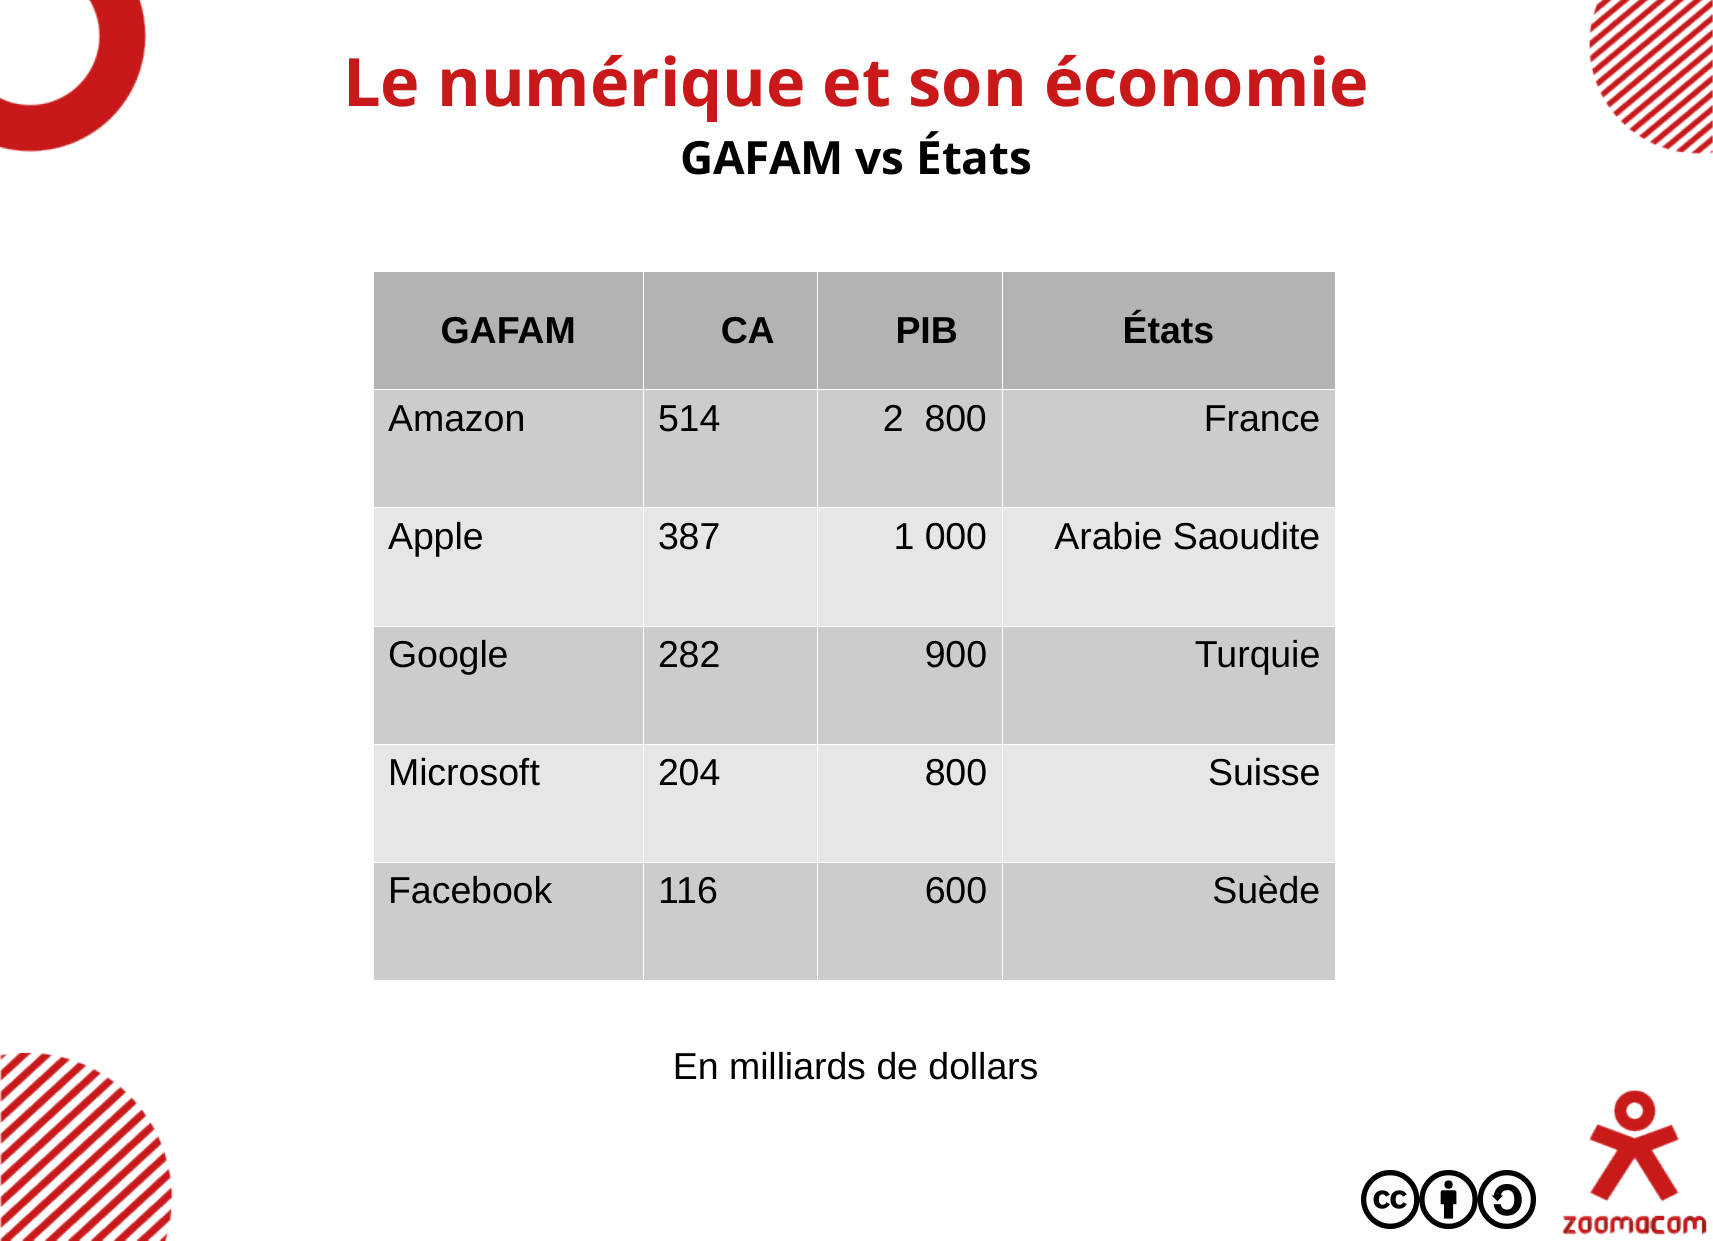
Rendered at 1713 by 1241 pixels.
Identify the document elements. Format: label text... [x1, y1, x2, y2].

table_cell Turquie [1003, 627, 1335, 744]
title Le numérique et son économie GAFAM vs États [85, 8, 1628, 216]
table_cell 204 [644, 745, 817, 862]
table_cell Microsoft [374, 745, 643, 862]
table_cell Apple [374, 508, 643, 626]
table_cell 514 [644, 390, 817, 507]
table_cell France [1003, 390, 1335, 507]
table_cell 800 [818, 745, 1002, 862]
table_header GAFAM [374, 272, 643, 389]
table_header CA [644, 272, 817, 389]
text_box En milliards de dollars [658, 1037, 1054, 1095]
table_cell Facebook [374, 863, 643, 980]
table_cell 600 [818, 863, 1002, 980]
table_header PIB [818, 272, 1002, 389]
table_cell Suisse [1003, 745, 1335, 862]
table_cell 387 [644, 508, 817, 626]
table_cell Amazon [374, 390, 643, 507]
table_cell 116 [644, 863, 817, 980]
table_cell Suède [1003, 863, 1335, 980]
table_cell Arabie Saoudite [1003, 508, 1335, 626]
table_header États [1003, 272, 1335, 389]
table_cell Google [374, 627, 643, 744]
picture [0, 0, 1713, 1241]
table_cell 2 800 [818, 390, 1002, 507]
table_cell 282 [644, 627, 817, 744]
table_cell 900 [818, 627, 1002, 744]
table_cell 1 000 [818, 508, 1002, 626]
